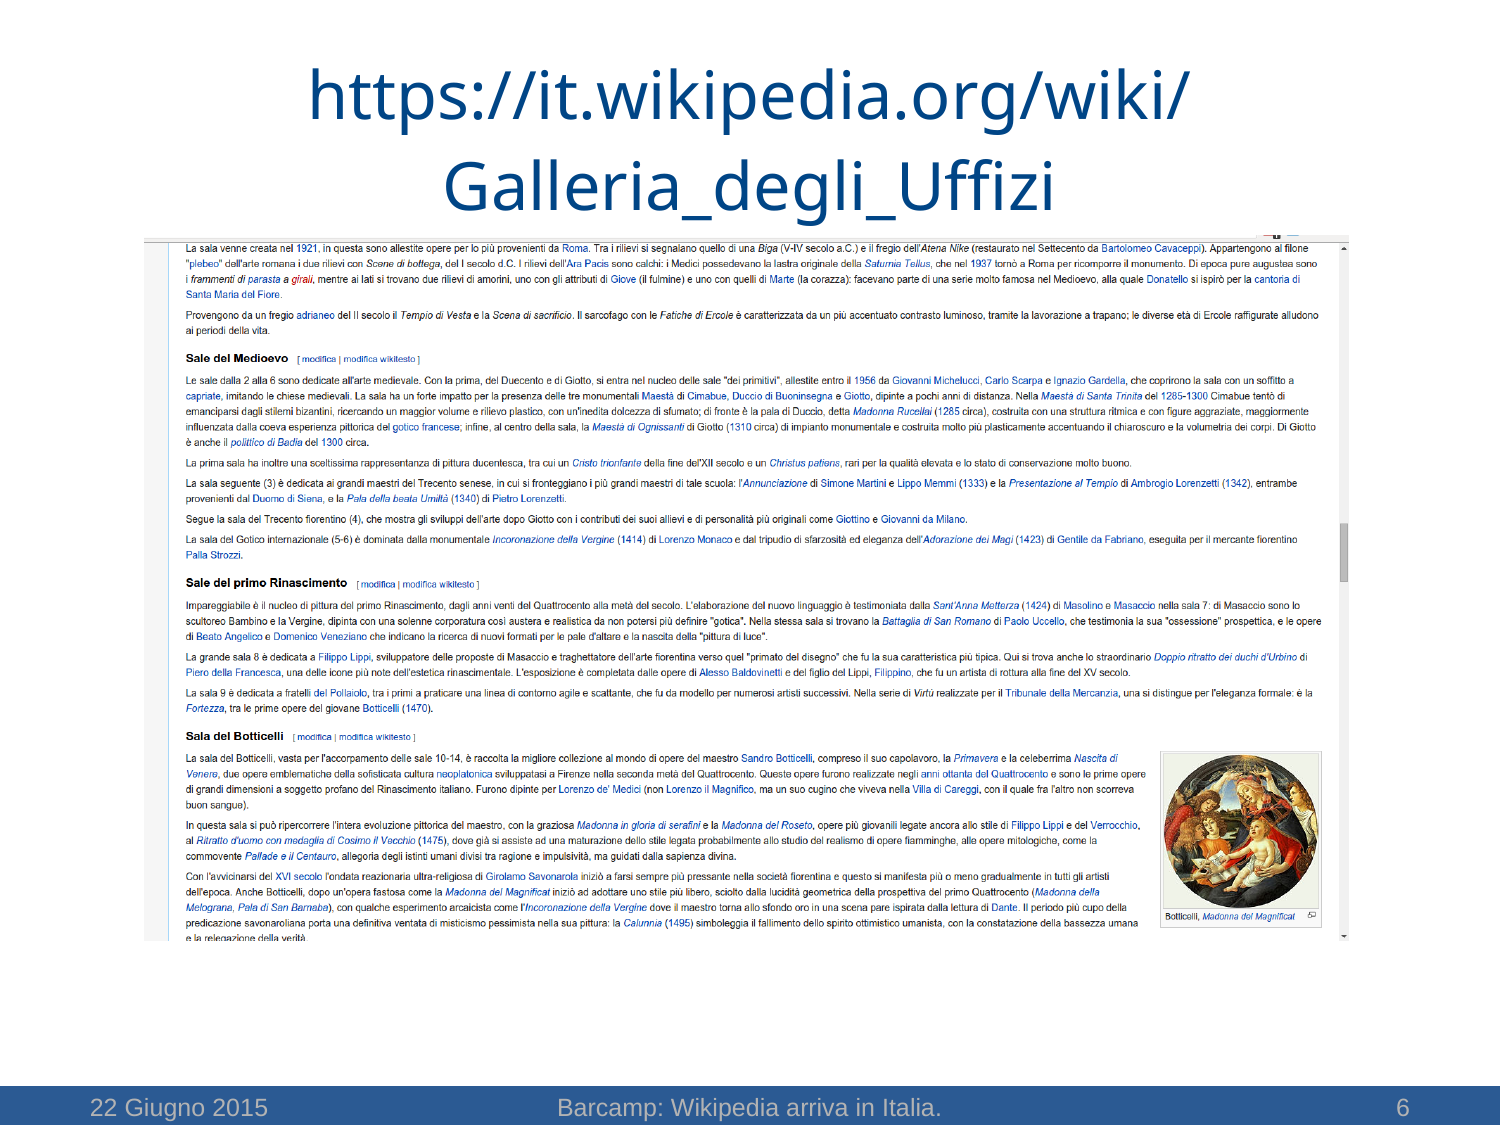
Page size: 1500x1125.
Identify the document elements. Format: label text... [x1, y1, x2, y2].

picture [0, 1086, 1500, 1125]
title https://it.wikipedia.org/wiki/Galleria_degli_Uffizi [75, 45, 1425, 233]
picture [144, 235, 1349, 941]
